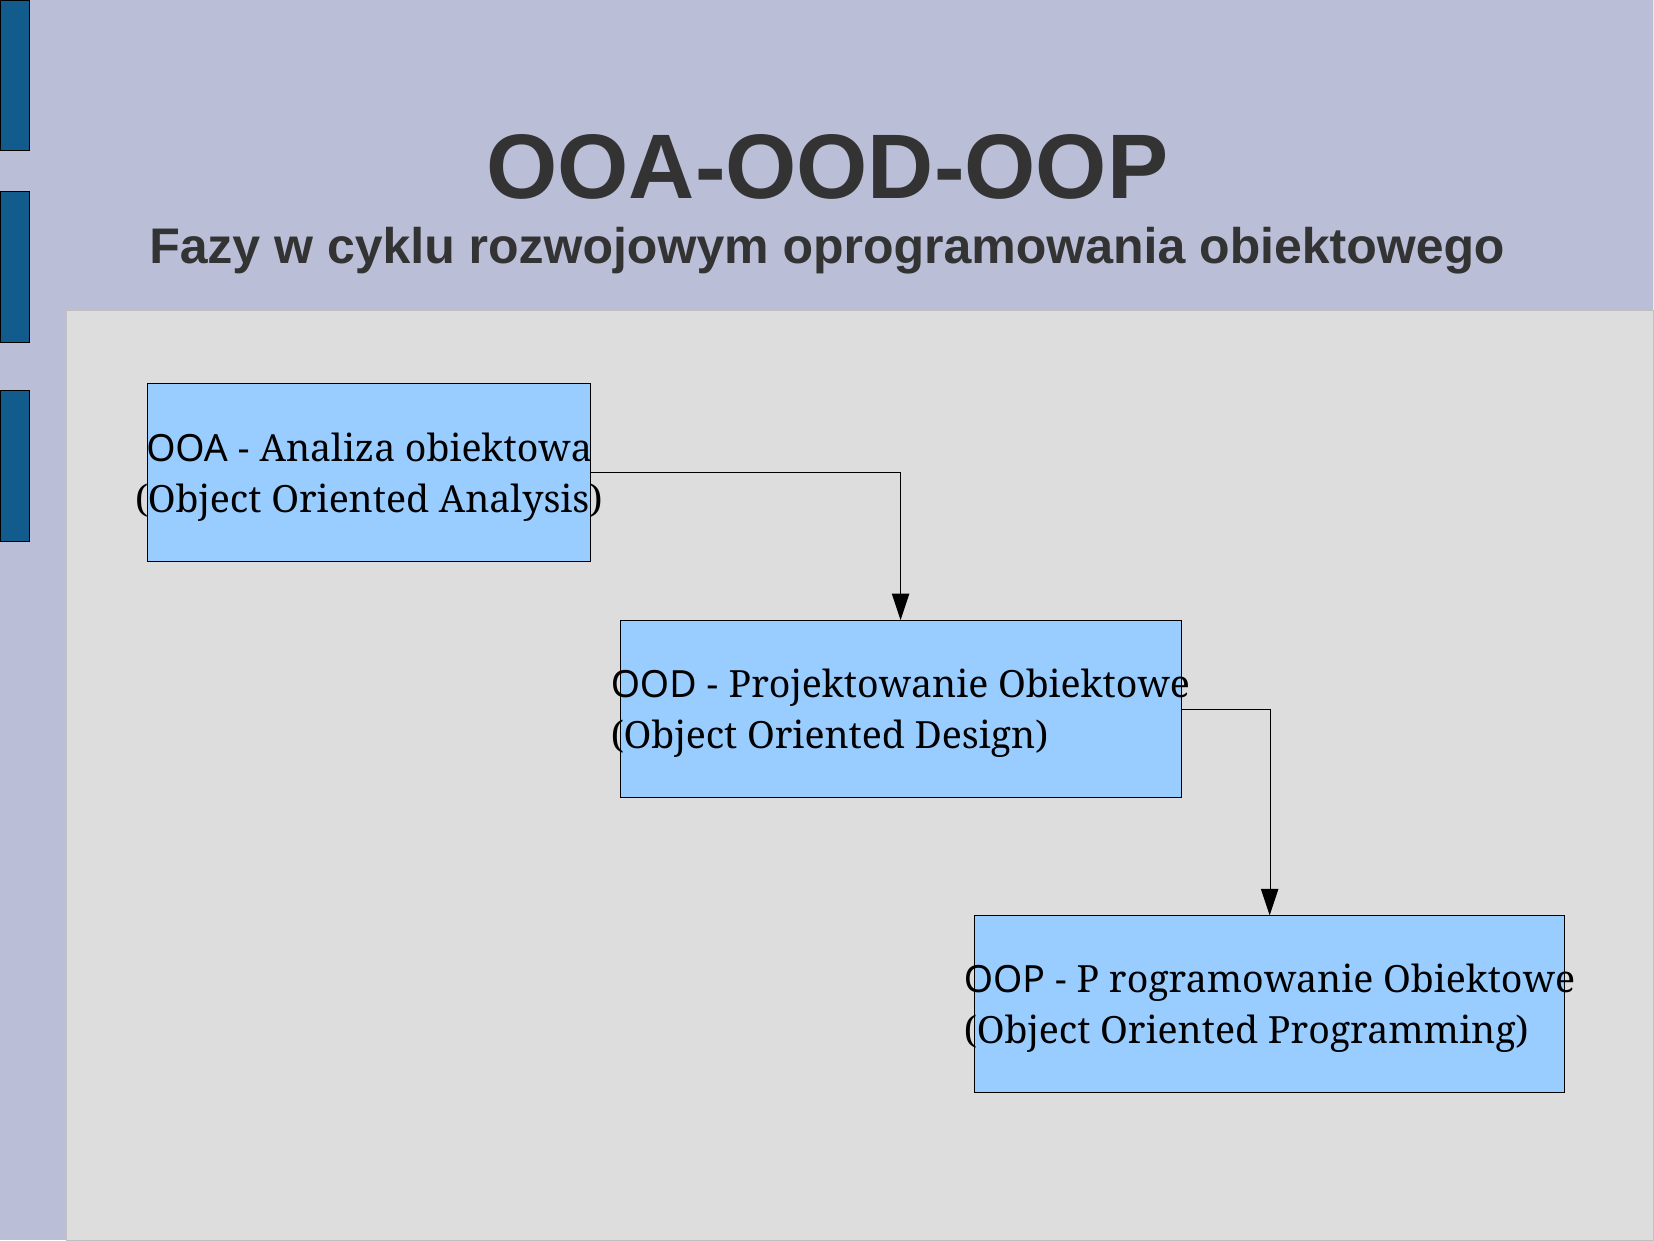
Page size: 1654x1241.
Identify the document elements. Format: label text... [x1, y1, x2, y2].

text_box OOA - Analiza obiektowa (Object Oriented Analysis) [147, 383, 591, 562]
text_box OOP - P rogramowanie Obiektowe (Object Oriented Programming) [974, 915, 1565, 1093]
text_box OOD - Projektowanie Obiektowe (Object Oriented Design) [620, 620, 1182, 798]
title OOA-OOD-OOP Fazy w cyklu rozwojowym oprogramowania obiektowego [121, 91, 1534, 299]
